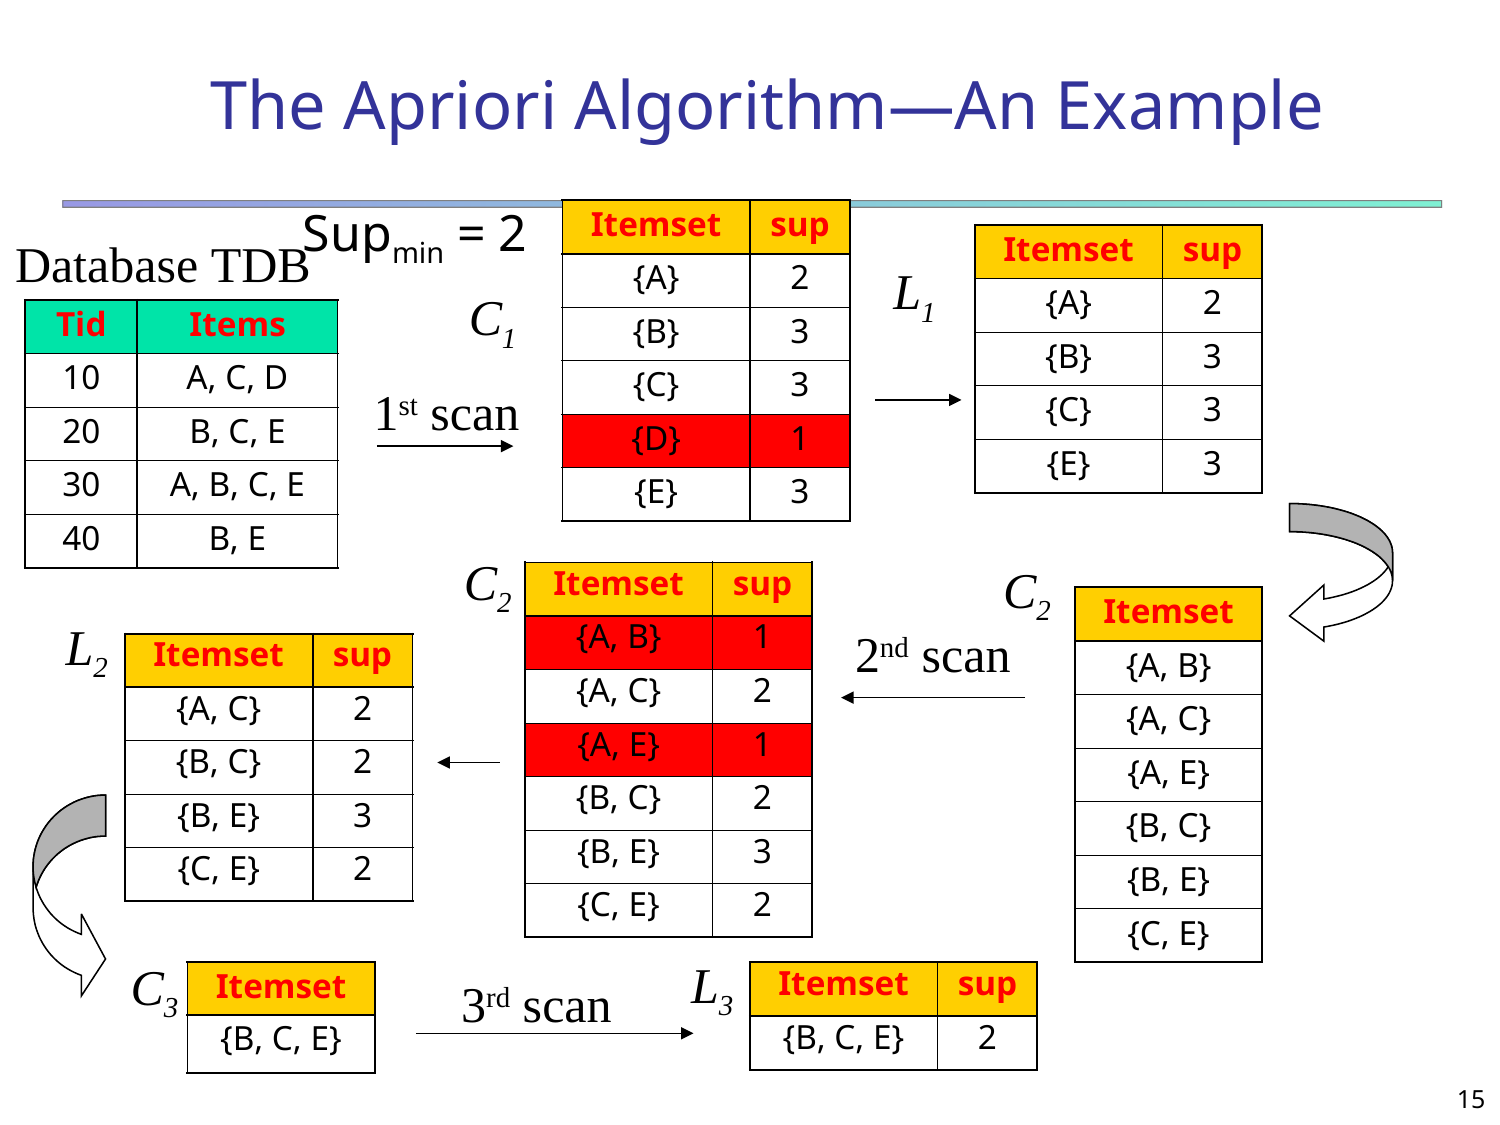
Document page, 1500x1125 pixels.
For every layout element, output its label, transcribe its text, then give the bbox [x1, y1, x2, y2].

table_cell {A} [976, 279, 1162, 332]
table_cell 2 [314, 741, 412, 794]
table_header Itemset [188, 963, 374, 1014]
text_box L2 [50, 607, 123, 692]
text_box L1 [878, 252, 951, 336]
table_cell 2 [751, 255, 849, 307]
text_box <number> [1187, 1062, 1500, 1125]
table_cell {B, C} [126, 741, 312, 794]
table_cell A, C, D [138, 354, 337, 407]
table_cell {D} [563, 415, 749, 467]
table_cell A, B, C, E [138, 461, 337, 514]
table_header Itemset [751, 963, 937, 1015]
table_cell {E} [563, 468, 749, 520]
table_header Itemset [976, 226, 1162, 278]
table_cell {A, E} [1076, 749, 1261, 801]
table_cell 2 [314, 688, 412, 740]
table_cell {A} [563, 255, 749, 307]
text_box C2 [988, 550, 1066, 635]
table_cell {A, C} [126, 688, 312, 740]
table_cell {B, E} [126, 795, 312, 847]
table_cell 40 [26, 515, 136, 567]
table_header Itemset [126, 635, 312, 686]
table_cell 1 [713, 617, 811, 669]
table_cell {C, E} [1076, 909, 1261, 961]
table_cell 2 [1163, 279, 1261, 332]
text_box 1st scan [358, 372, 535, 449]
table_cell 3 [751, 308, 849, 360]
table_cell {C} [976, 386, 1162, 439]
text_box 3rd scan [446, 964, 627, 1041]
table_header sup [314, 635, 412, 686]
table_header Items [138, 301, 337, 353]
table_cell {C} [563, 361, 749, 414]
table_cell 3 [314, 795, 412, 847]
table_cell {C, E} [526, 884, 712, 936]
table_cell {B, E} [1076, 856, 1261, 908]
table_cell 3 [751, 361, 849, 414]
table_cell {A, E} [526, 724, 712, 776]
table_cell 30 [26, 461, 136, 514]
table_cell {A, C} [1076, 695, 1261, 748]
table_header sup [938, 963, 1036, 1015]
table_cell 20 [26, 408, 136, 460]
text_box 2nd scan [840, 615, 1026, 691]
table_cell {B, C} [526, 777, 712, 830]
table_header Itemset [576, 201, 749, 253]
table_cell {A, C} [526, 670, 712, 723]
table_cell 1 [751, 415, 849, 467]
table_cell 2 [938, 1017, 1036, 1069]
title The Apriori Algorithm—An Example [137, 49, 1416, 150]
table_cell {E} [976, 440, 1162, 492]
table_cell 2 [713, 670, 811, 723]
text_box [33, 795, 106, 996]
table_cell {B, C, E} [751, 1017, 937, 1069]
text_box [1289, 503, 1393, 642]
table_cell {B, C, E} [188, 1016, 374, 1072]
table_cell 2 [713, 884, 811, 936]
table_cell {C, E} [126, 848, 312, 900]
table_cell 2 [314, 848, 412, 900]
table_cell 10 [26, 354, 136, 407]
table_cell B, C, E [138, 408, 337, 460]
table_header sup [751, 201, 849, 253]
table_header sup [1163, 226, 1261, 278]
table_header Itemset [526, 563, 712, 615]
text_box C1 [453, 278, 532, 362]
table_cell 1 [713, 724, 811, 776]
table_cell B, E [138, 515, 337, 567]
table_cell {B, E} [526, 831, 712, 883]
text_box C2 [448, 542, 527, 626]
table_cell {A, B} [1076, 642, 1261, 694]
table_cell {A, B} [526, 617, 712, 669]
text_box Supmin = 2 [288, 193, 576, 278]
table_cell 3 [1163, 333, 1261, 385]
table_cell 2 [713, 777, 811, 830]
table_header sup [713, 563, 811, 615]
text_box C3 [115, 947, 194, 1032]
table_header Tid [26, 301, 136, 353]
table_cell 3 [1163, 386, 1261, 439]
text_box Database TDB [0, 224, 326, 301]
table_cell {B} [976, 333, 1162, 385]
table_cell {B, C} [1076, 802, 1261, 855]
table_cell 3 [1163, 440, 1261, 492]
table_header Itemset [1076, 588, 1261, 640]
text_box L3 [676, 945, 749, 1030]
table_cell 3 [751, 468, 849, 520]
table_cell {B} [563, 308, 749, 360]
table_cell 3 [713, 831, 811, 883]
